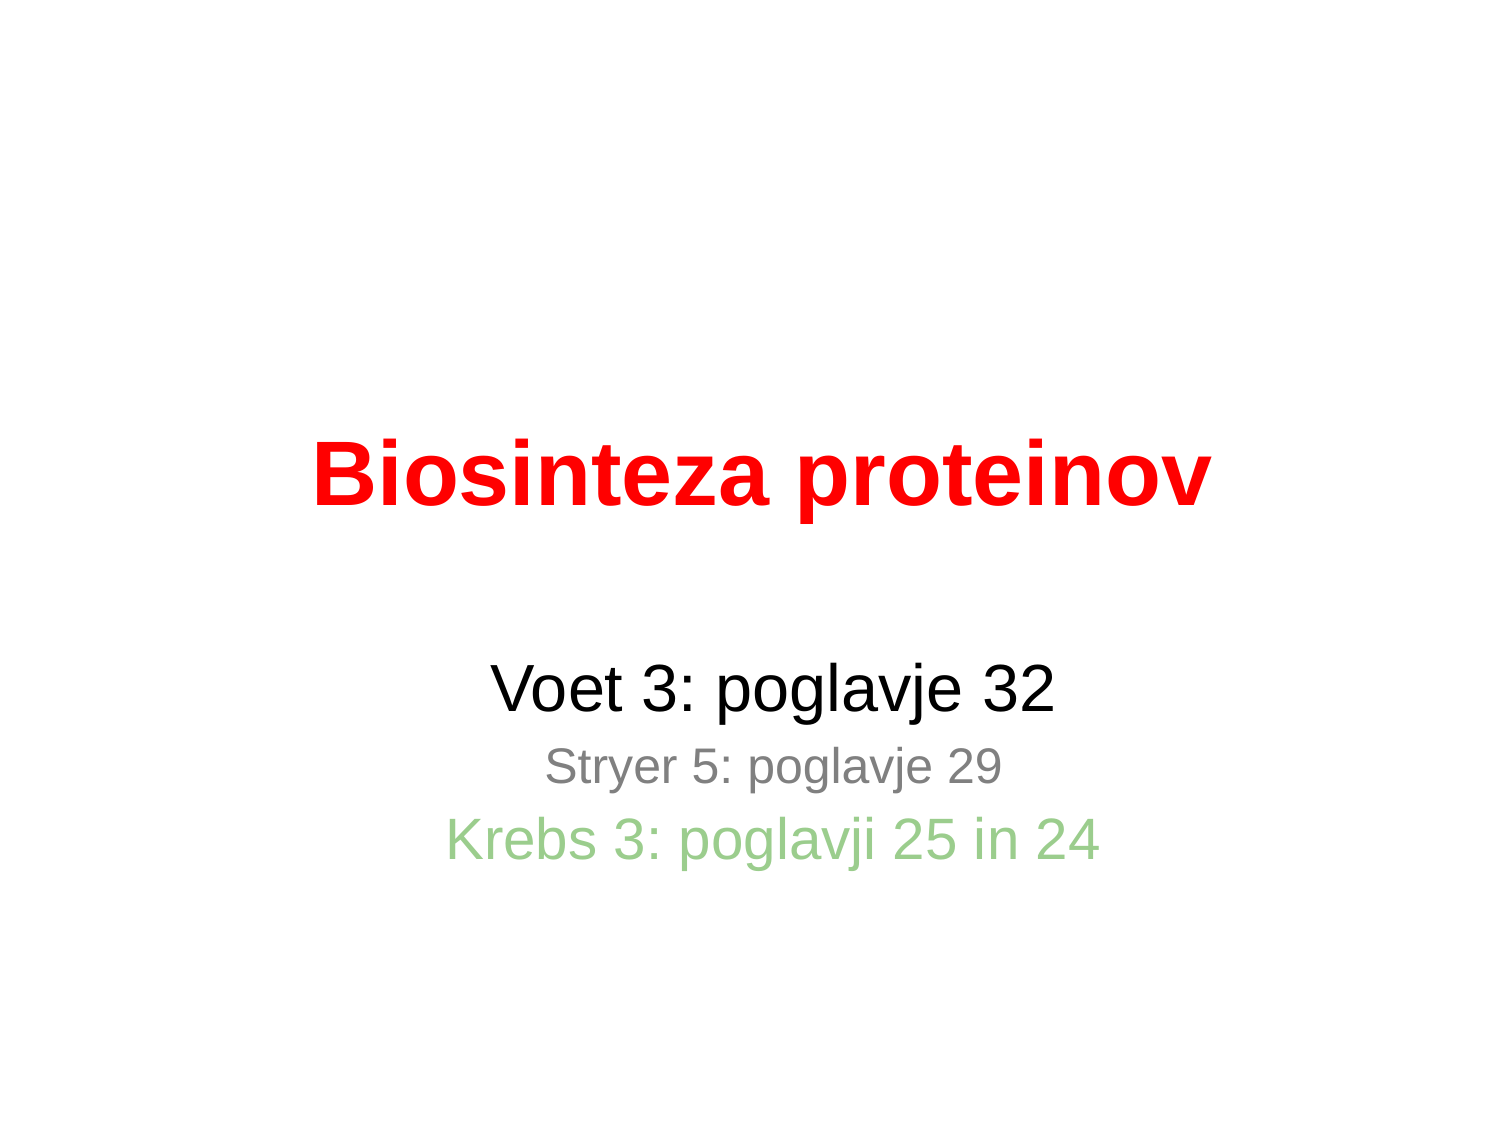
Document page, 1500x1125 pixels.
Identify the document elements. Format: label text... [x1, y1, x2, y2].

title Biosinteza proteinov [125, 375, 1400, 563]
text_box Voet 3: poglavje 32 Stryer 5: poglavje 29 Krebs 3: poglavji 25 in 24 [171, 637, 1376, 925]
